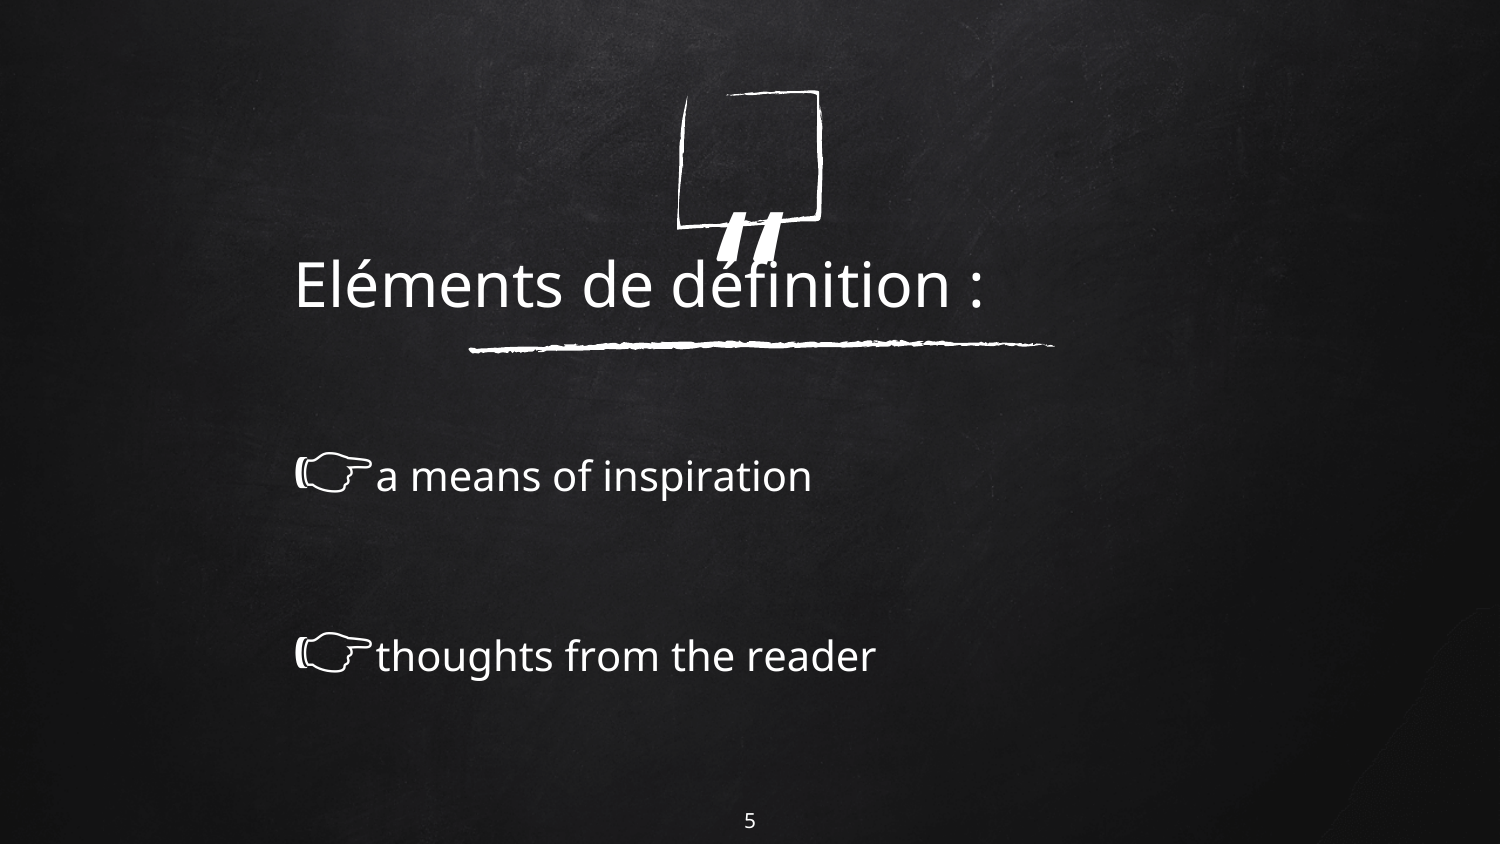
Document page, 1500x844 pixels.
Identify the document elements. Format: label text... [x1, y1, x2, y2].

list Eléments de définition : 👉a means of inspiration 👉thoughts from the reader [279, 229, 1222, 809]
text_box [468, 339, 1055, 354]
text_box 5 [705, 792, 796, 844]
